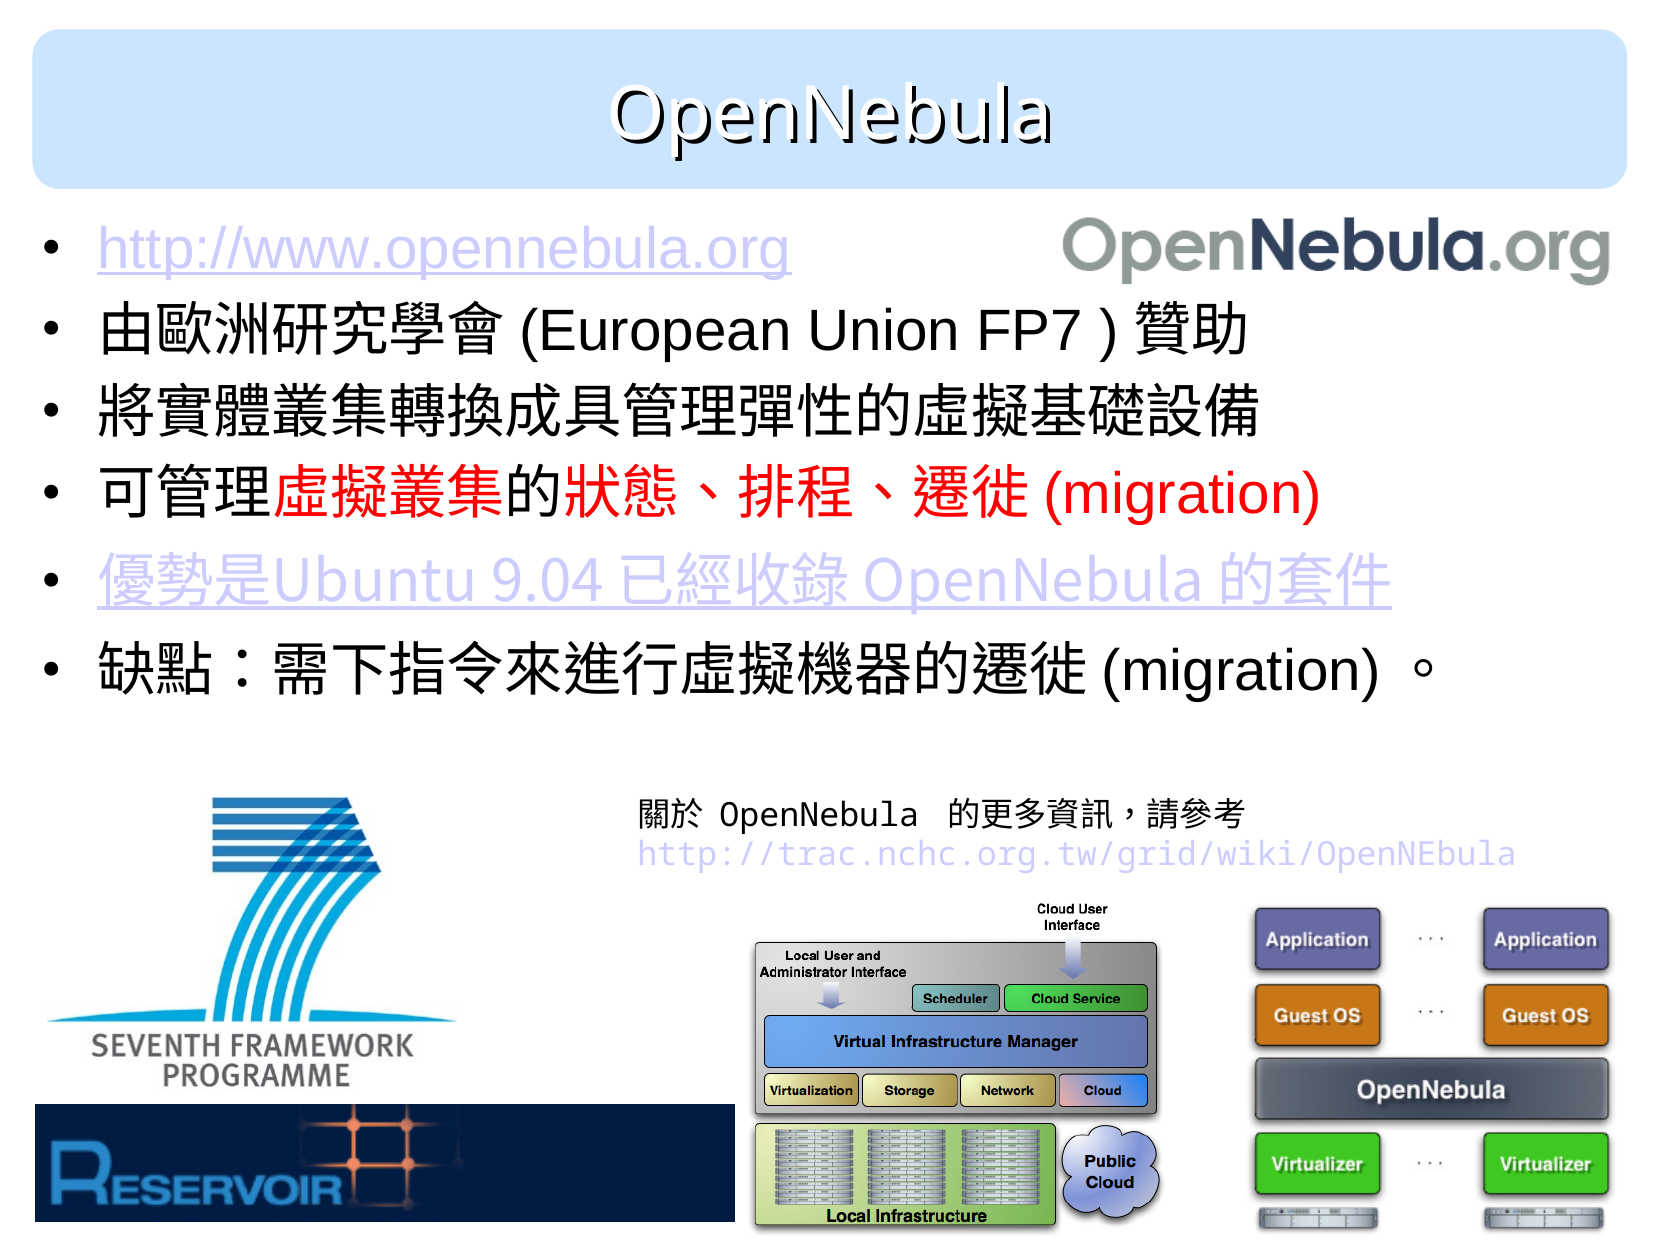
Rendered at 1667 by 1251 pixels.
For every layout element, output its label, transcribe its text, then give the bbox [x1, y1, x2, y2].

text_box http://www.opennebula.org 由歐洲研究學會(European Union FP7 )贊助 將實體叢集轉換成具管理彈性的虛擬基礎設備 可管理虛擬叢集的狀態、排程、遷徙(migration) 優勢是Ubuntu 9.04 已經收錄 OpenNebula 的套件 缺點：需下指令來進行虛擬機器的遷徙(migration)。 [41, 212, 1607, 742]
picture [1234, 891, 1630, 1247]
text_box 關於 OpenNebula 的更多資訊，請參考http://trac.nchc.org.tw/grid/wiki/OpenNEbula [616, 779, 1595, 887]
picture [35, 891, 1181, 1247]
text_box OpenNebula [32, 29, 1628, 189]
picture [797, 183, 1625, 302]
picture [47, 797, 458, 1093]
